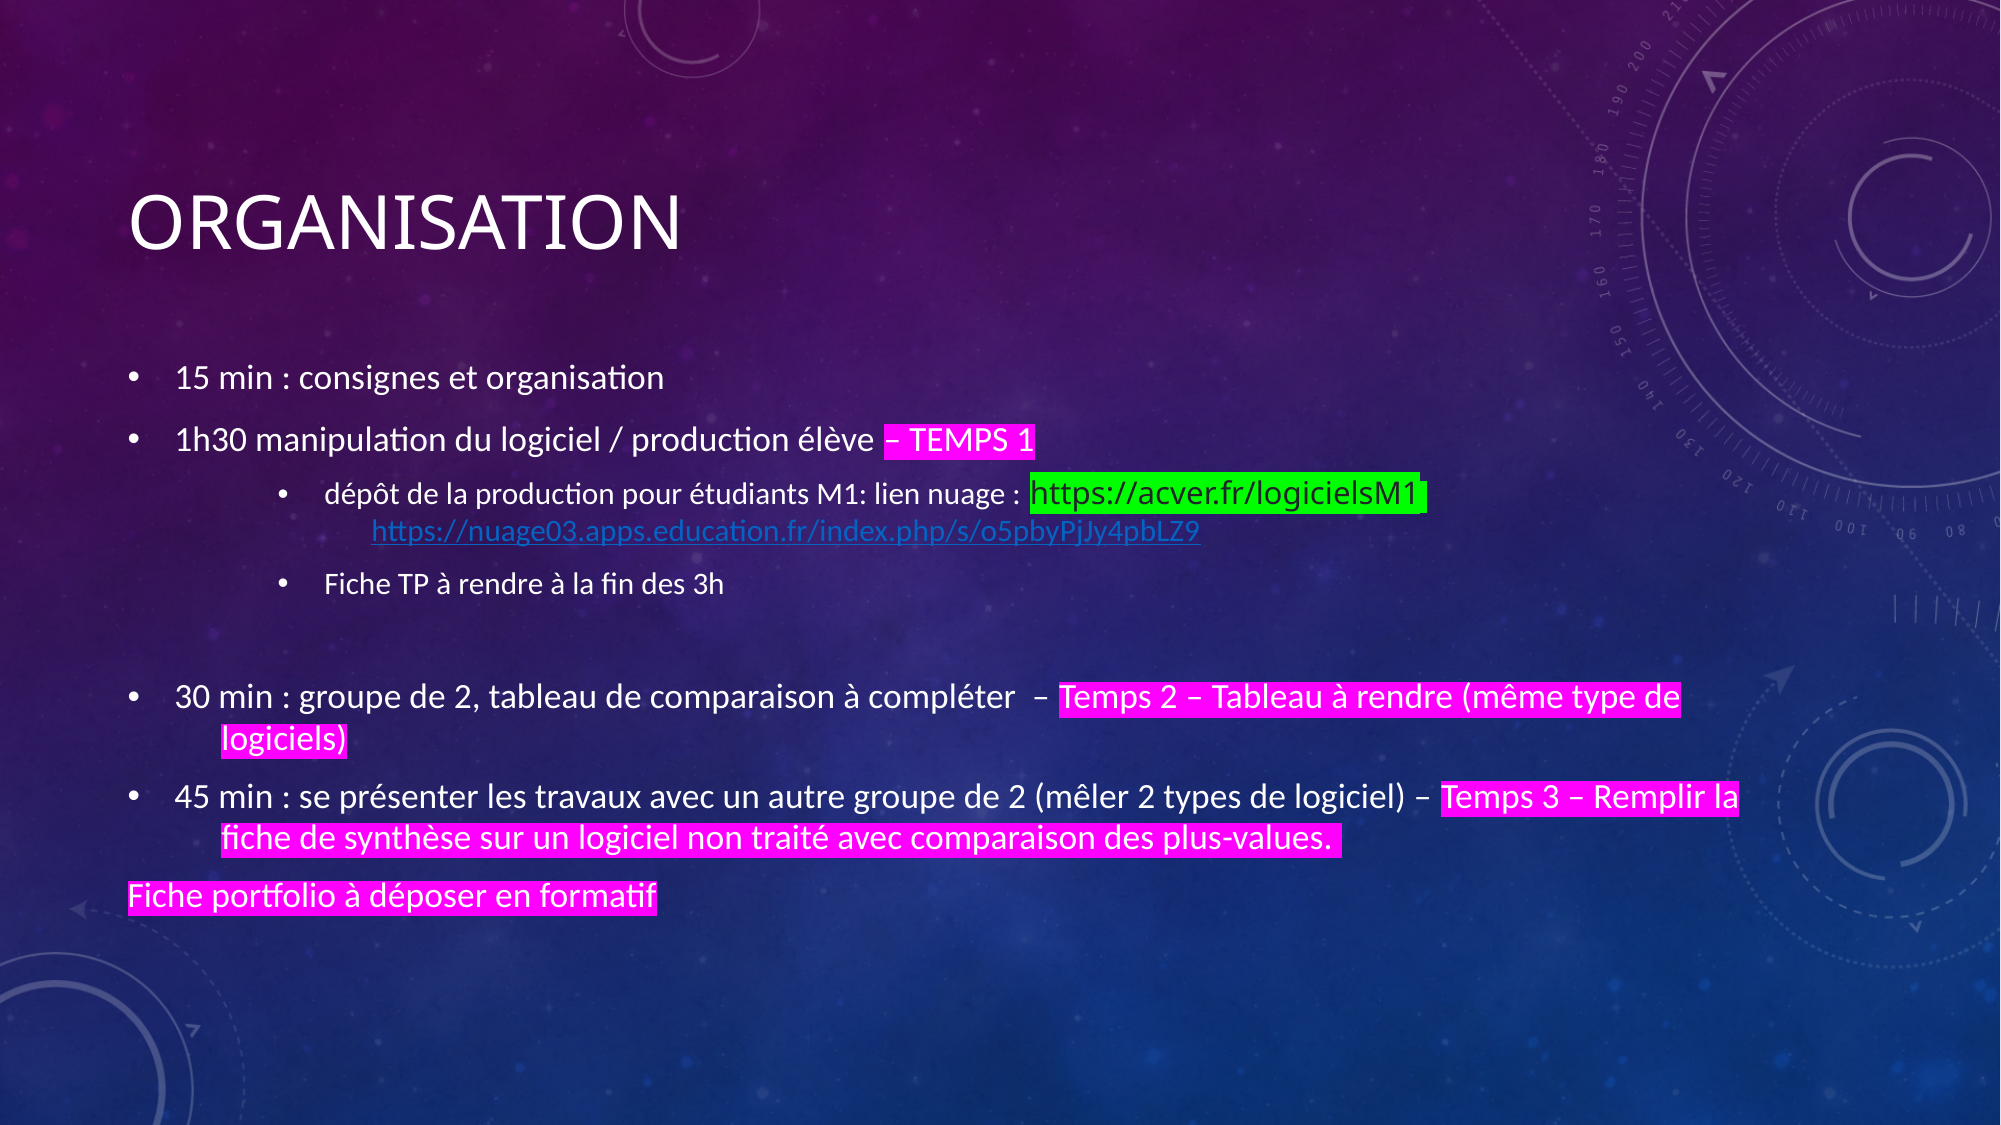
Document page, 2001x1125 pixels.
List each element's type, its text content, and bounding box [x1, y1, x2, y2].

list 15 min : consignes et organisation 1h30 manipulation du logiciel / production élève – TEMPS 1 dépôt de la production pour étudiants M1: lien nuage : https://acver.fr/logicielsM1 https://nuage03.apps.education.fr/index.php/s/o5pbyPjJy4pbLZ9 Fiche TP à rendre à la fin des 3h 30 min : groupe de 2, tableau de comparaison à compléter – Temps 2 – Tableau à rendre (même type de logiciels) 45 min : se présenter les travaux avec un autre groupe de 2 (mêler 2 types de logiciel) – Temps 3 – Remplir la fiche de synthèse sur un logiciel non traité avec comparaison des plus-values. Fiche portfolio à déposer en formatif [112, 351, 1775, 950]
title Organisation [112, 99, 1775, 339]
